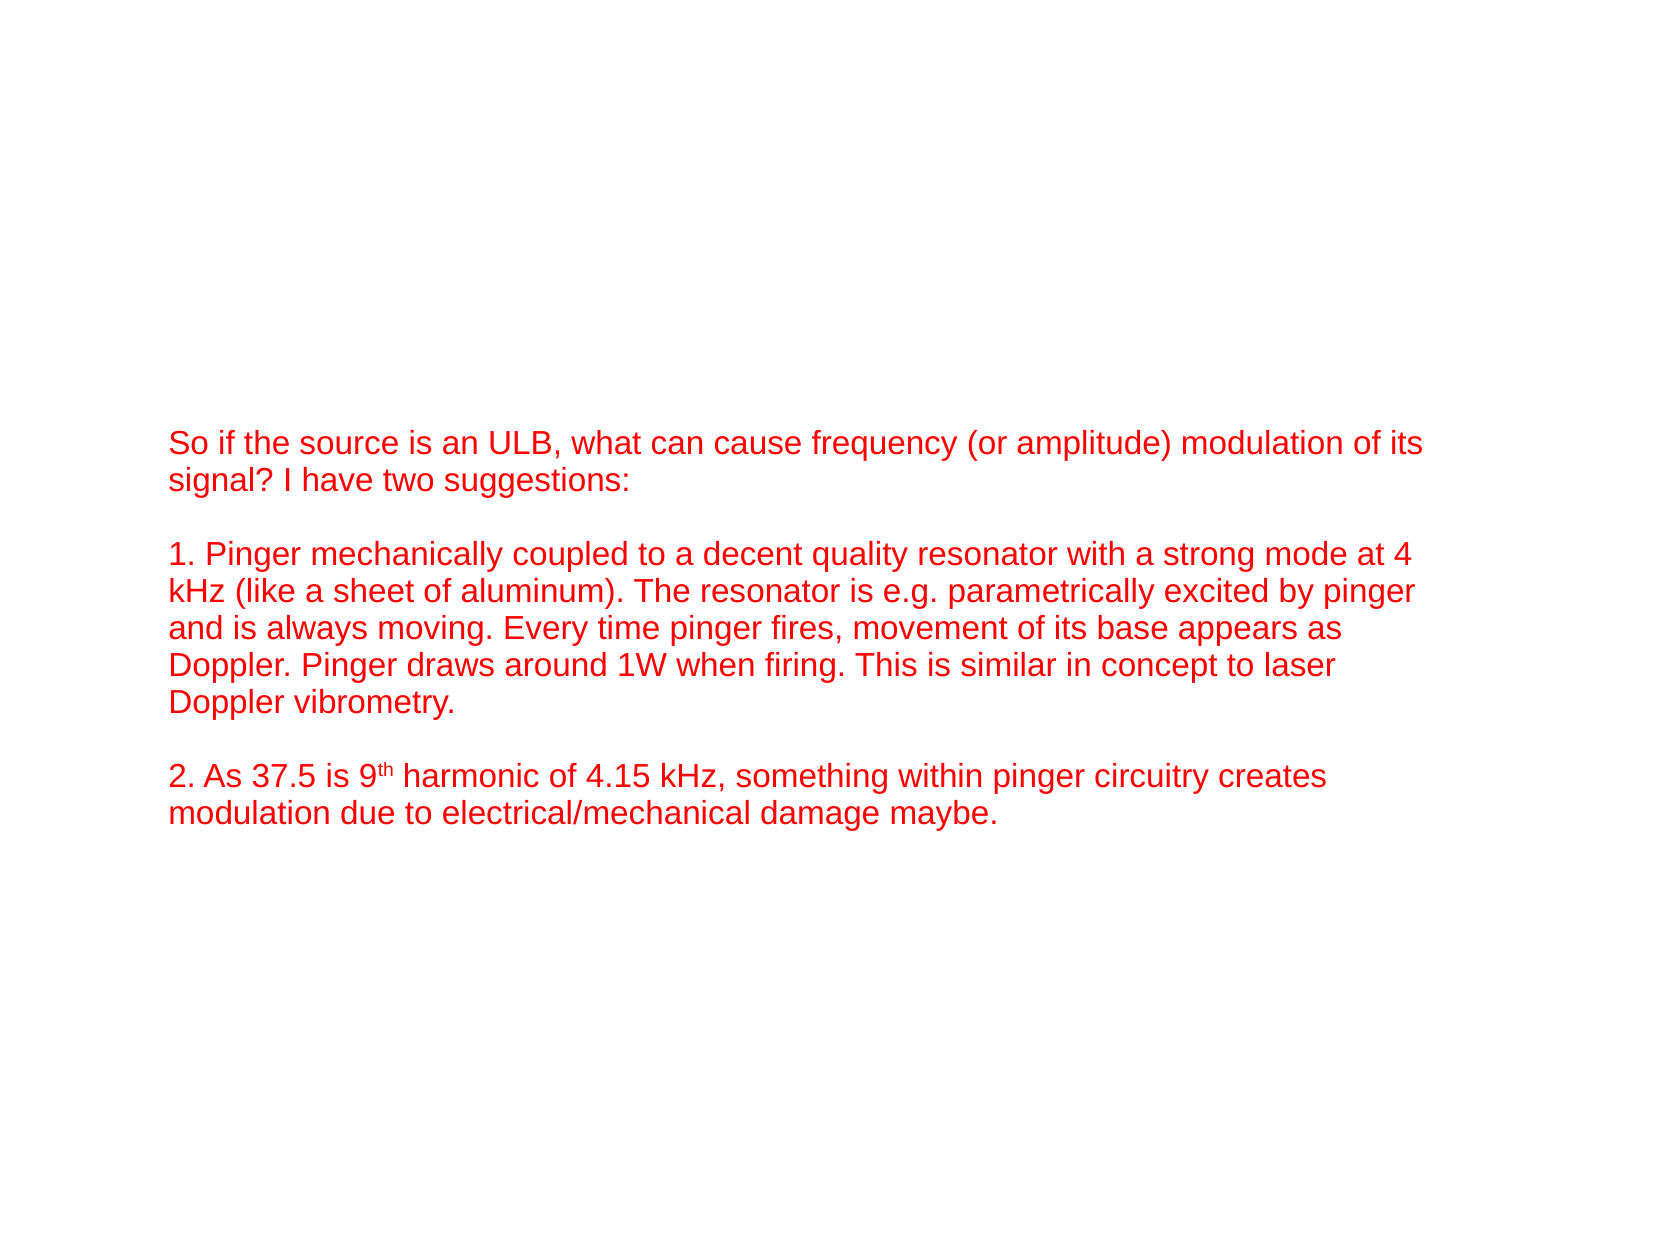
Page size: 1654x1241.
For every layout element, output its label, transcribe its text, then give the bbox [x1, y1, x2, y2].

text_box So if the source is an ULB, what can cause frequency (or amplitude) modulation of its signal? I have two suggestions: 1. Pinger mechanically coupled to a decent quality resonator with a strong mode at 4 kHz (like a sheet of aluminum). The resonator is e.g. parametrically excited by pinger and is always moving. Every time pinger fires, movement of its base appears as Doppler. Pinger draws around 1W when firing. This is similar in concept to laser Doppler vibrometry. 2. As 37.5 is 9th harmonic of 4.15 kHz, something within pinger circuitry creates modulation due to electrical/mechanical damage maybe. [153, 416, 1453, 841]
